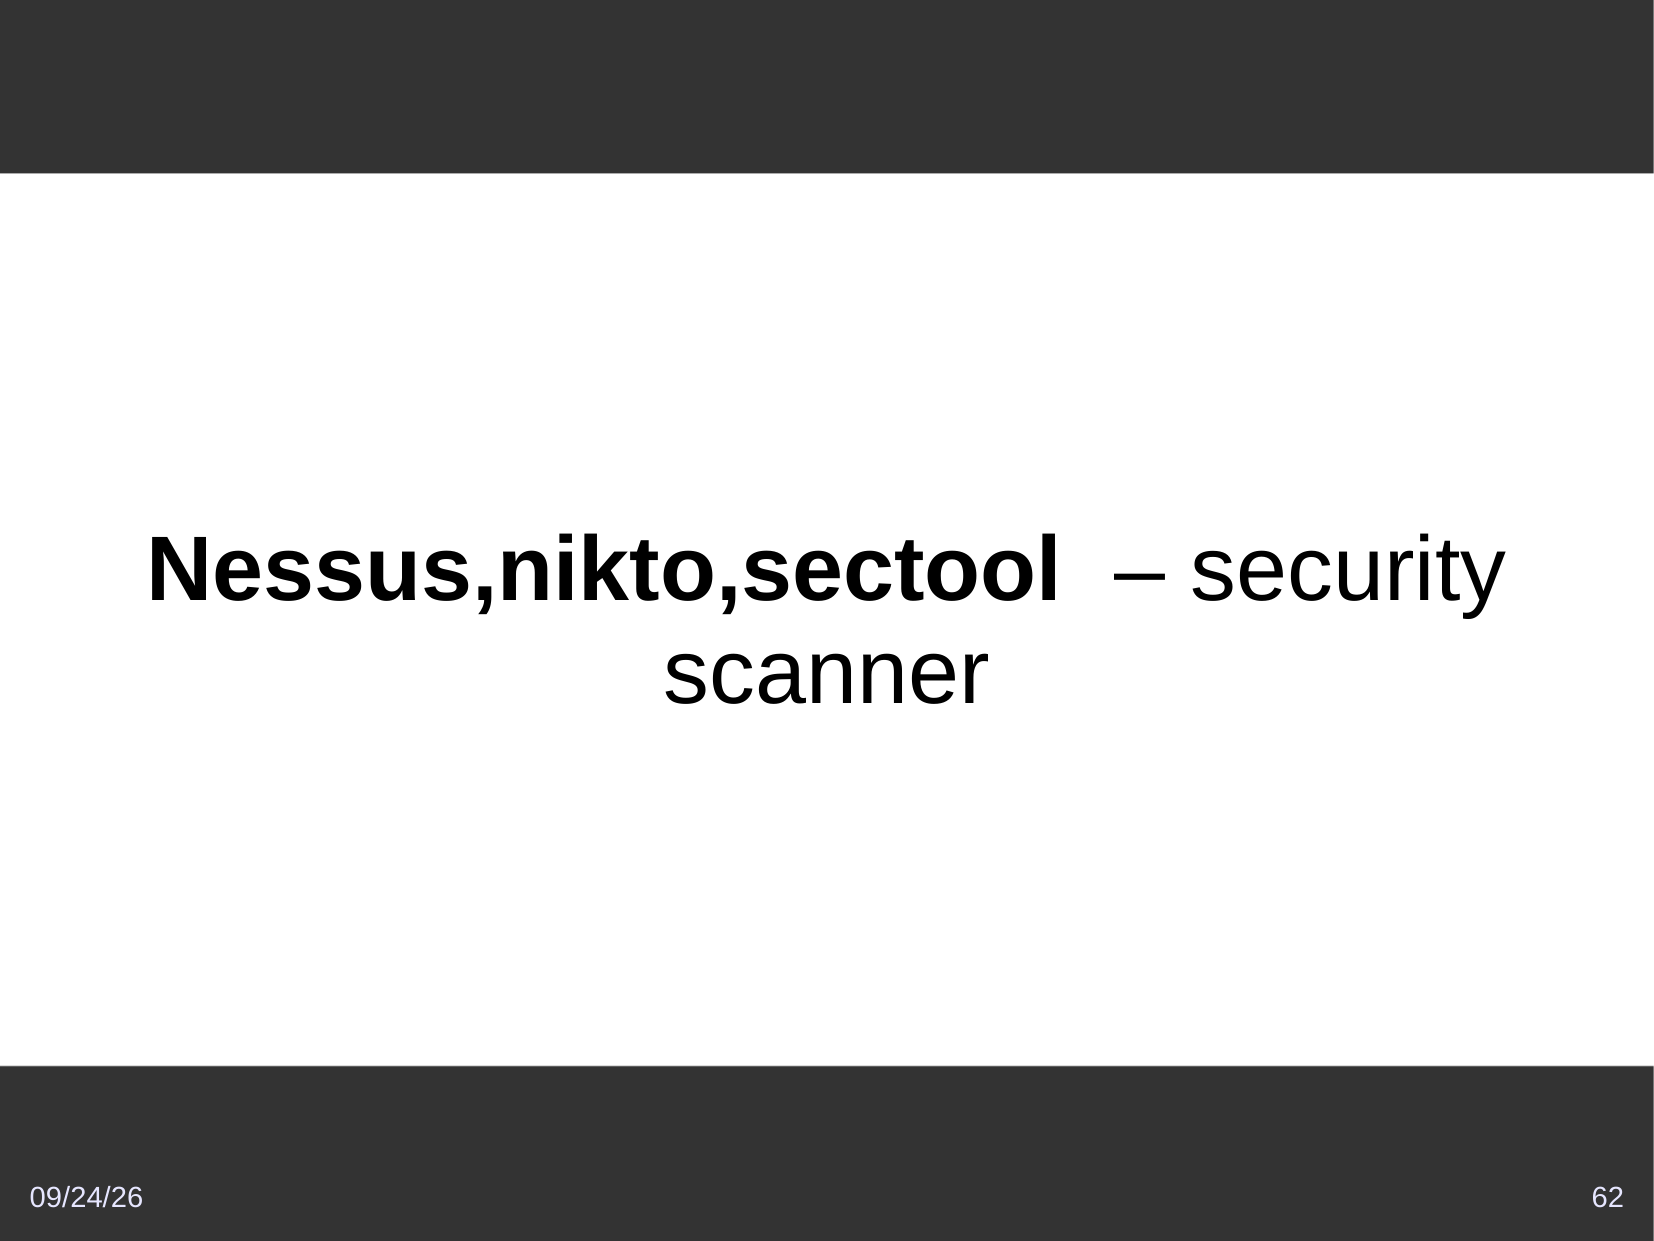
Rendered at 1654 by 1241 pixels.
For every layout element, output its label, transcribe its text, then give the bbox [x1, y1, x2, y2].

picture [0, 0, 1654, 1241]
subtitle Nessus,nikto,sectool – security scanner [29, 214, 1625, 1027]
